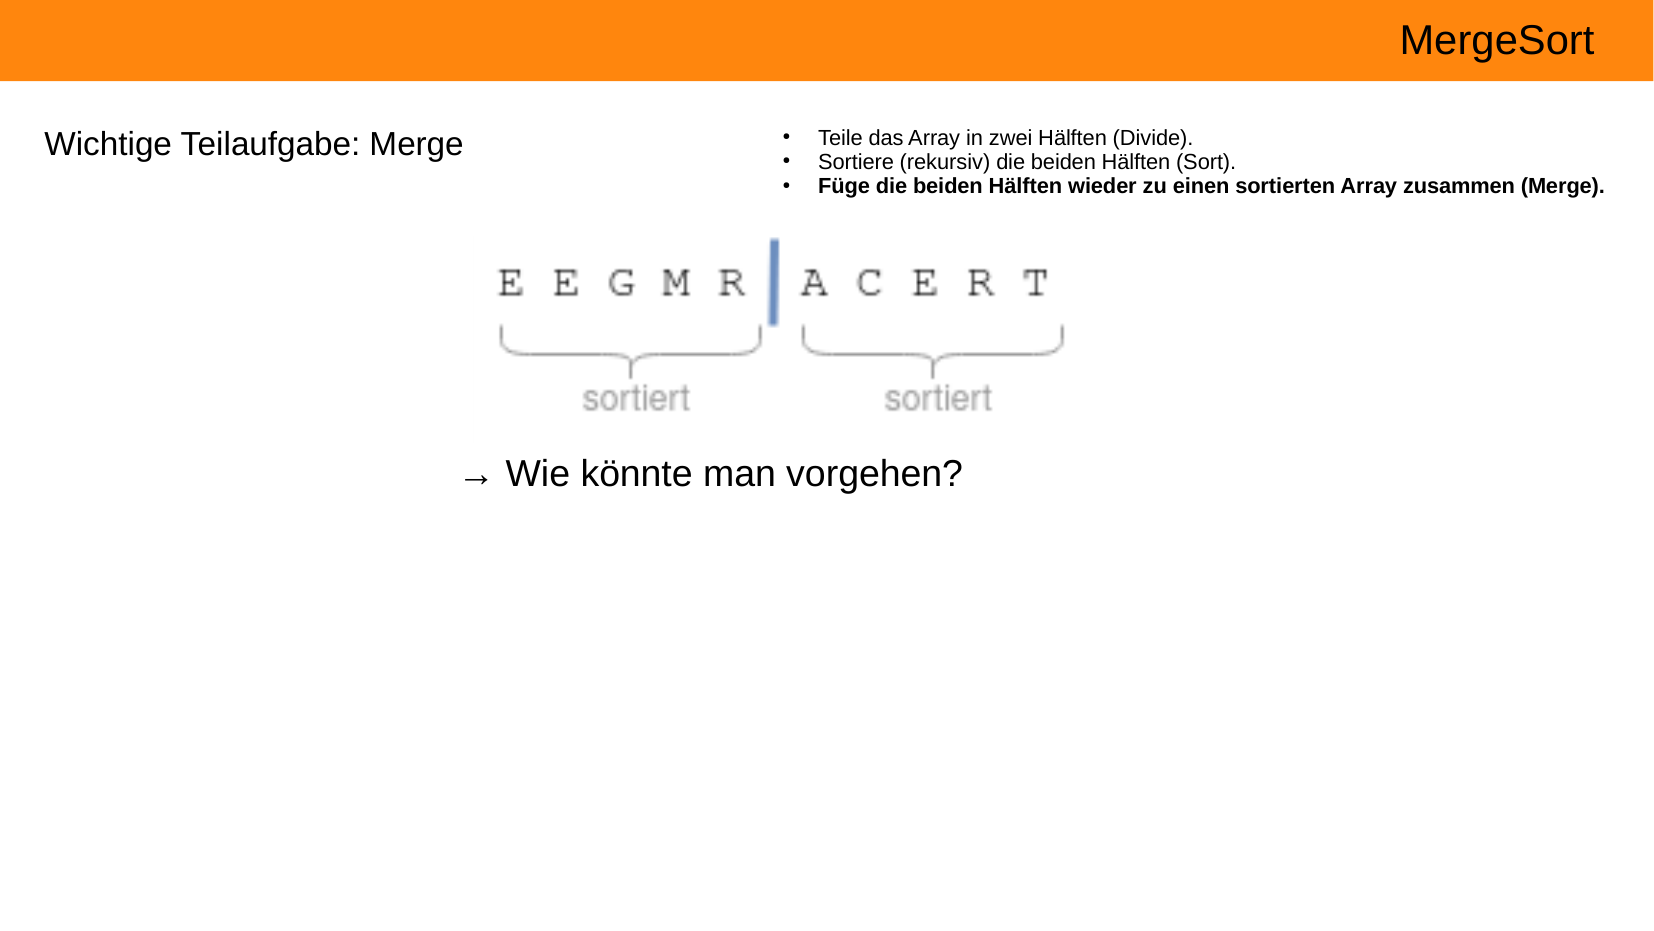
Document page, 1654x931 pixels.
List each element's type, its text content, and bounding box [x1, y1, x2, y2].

text_box Teile das Array in zwei Hälften (Divide). Sortiere (rekursiv) die beiden Hälften (Sort). Füge die beiden Hälften wieder zu einen sortierten Array zusammen (Merge). [767, 118, 1625, 231]
text_box → Wie könnte man vorgehen? [442, 445, 1123, 502]
title MergeSort [0, 0, 1654, 82]
picture [472, 236, 1079, 443]
text_box Wichtige Teilaufgabe: Merge [29, 118, 485, 178]
